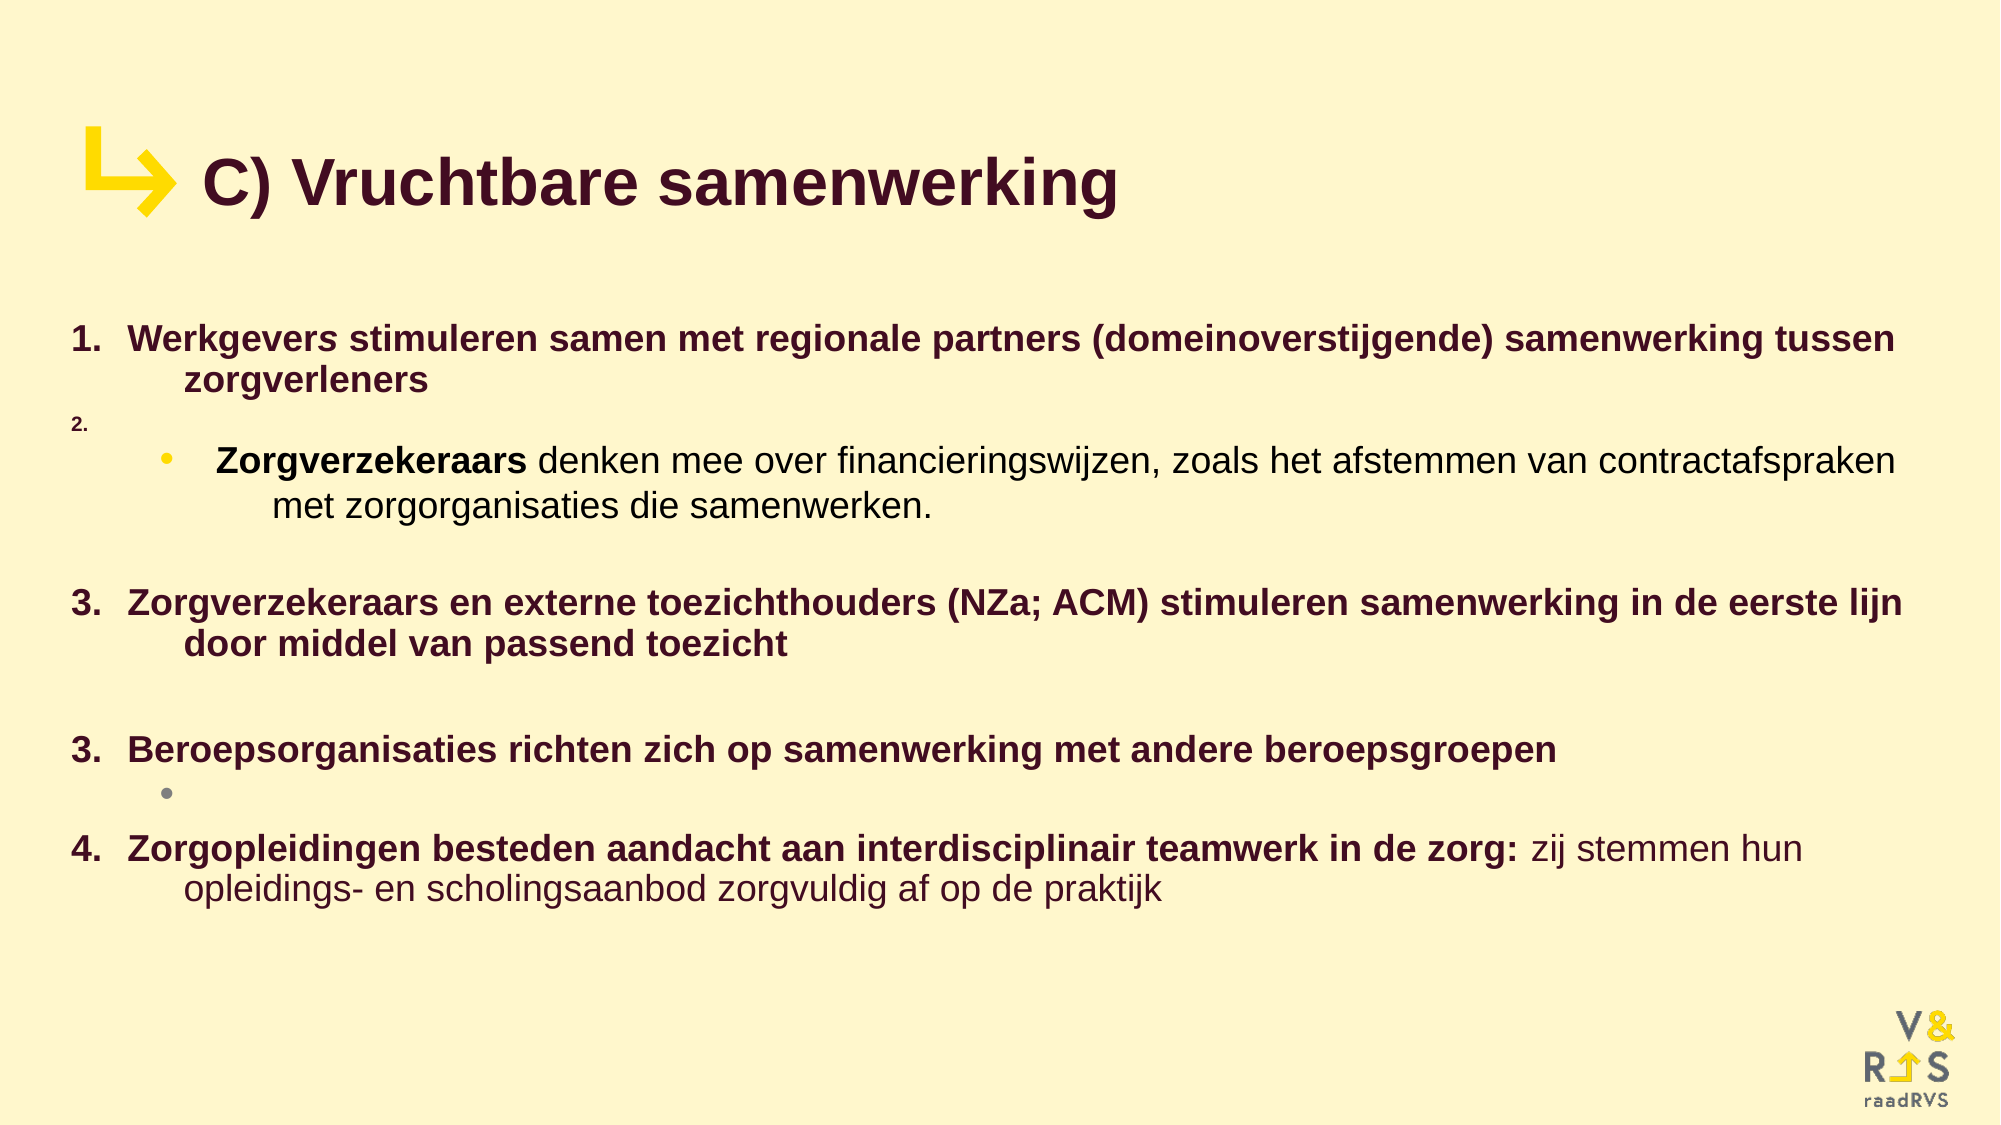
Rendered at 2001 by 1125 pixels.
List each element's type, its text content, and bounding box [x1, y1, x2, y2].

text_box [143, 265, 1857, 1063]
list Werkgevers stimuleren samen met regionale partners (domeinoverstijgende) samenwerking tussen zorgverleners Zorgverzekeraars denken mee over financieringswijzen, zoals het afstemmen van contractafspraken met zorgorganisaties die samenwerken. Zorgverzekeraars en externe toezichthouders (NZa; ACM) stimuleren samenwerking in de eerste lijn door middel van passend toezicht Beroepsorganisaties richten zich op samenwerking met andere beroepsgroepen Zorgopleidingen besteden aandacht aan interdisciplinair teamwerk in de zorg: zij stemmen hun opleidings- en scholingsaanbod zorgvuldig af op de praktijk [70, 319, 1929, 1090]
title C) Vruchtbare samenwerking [202, 138, 1916, 230]
